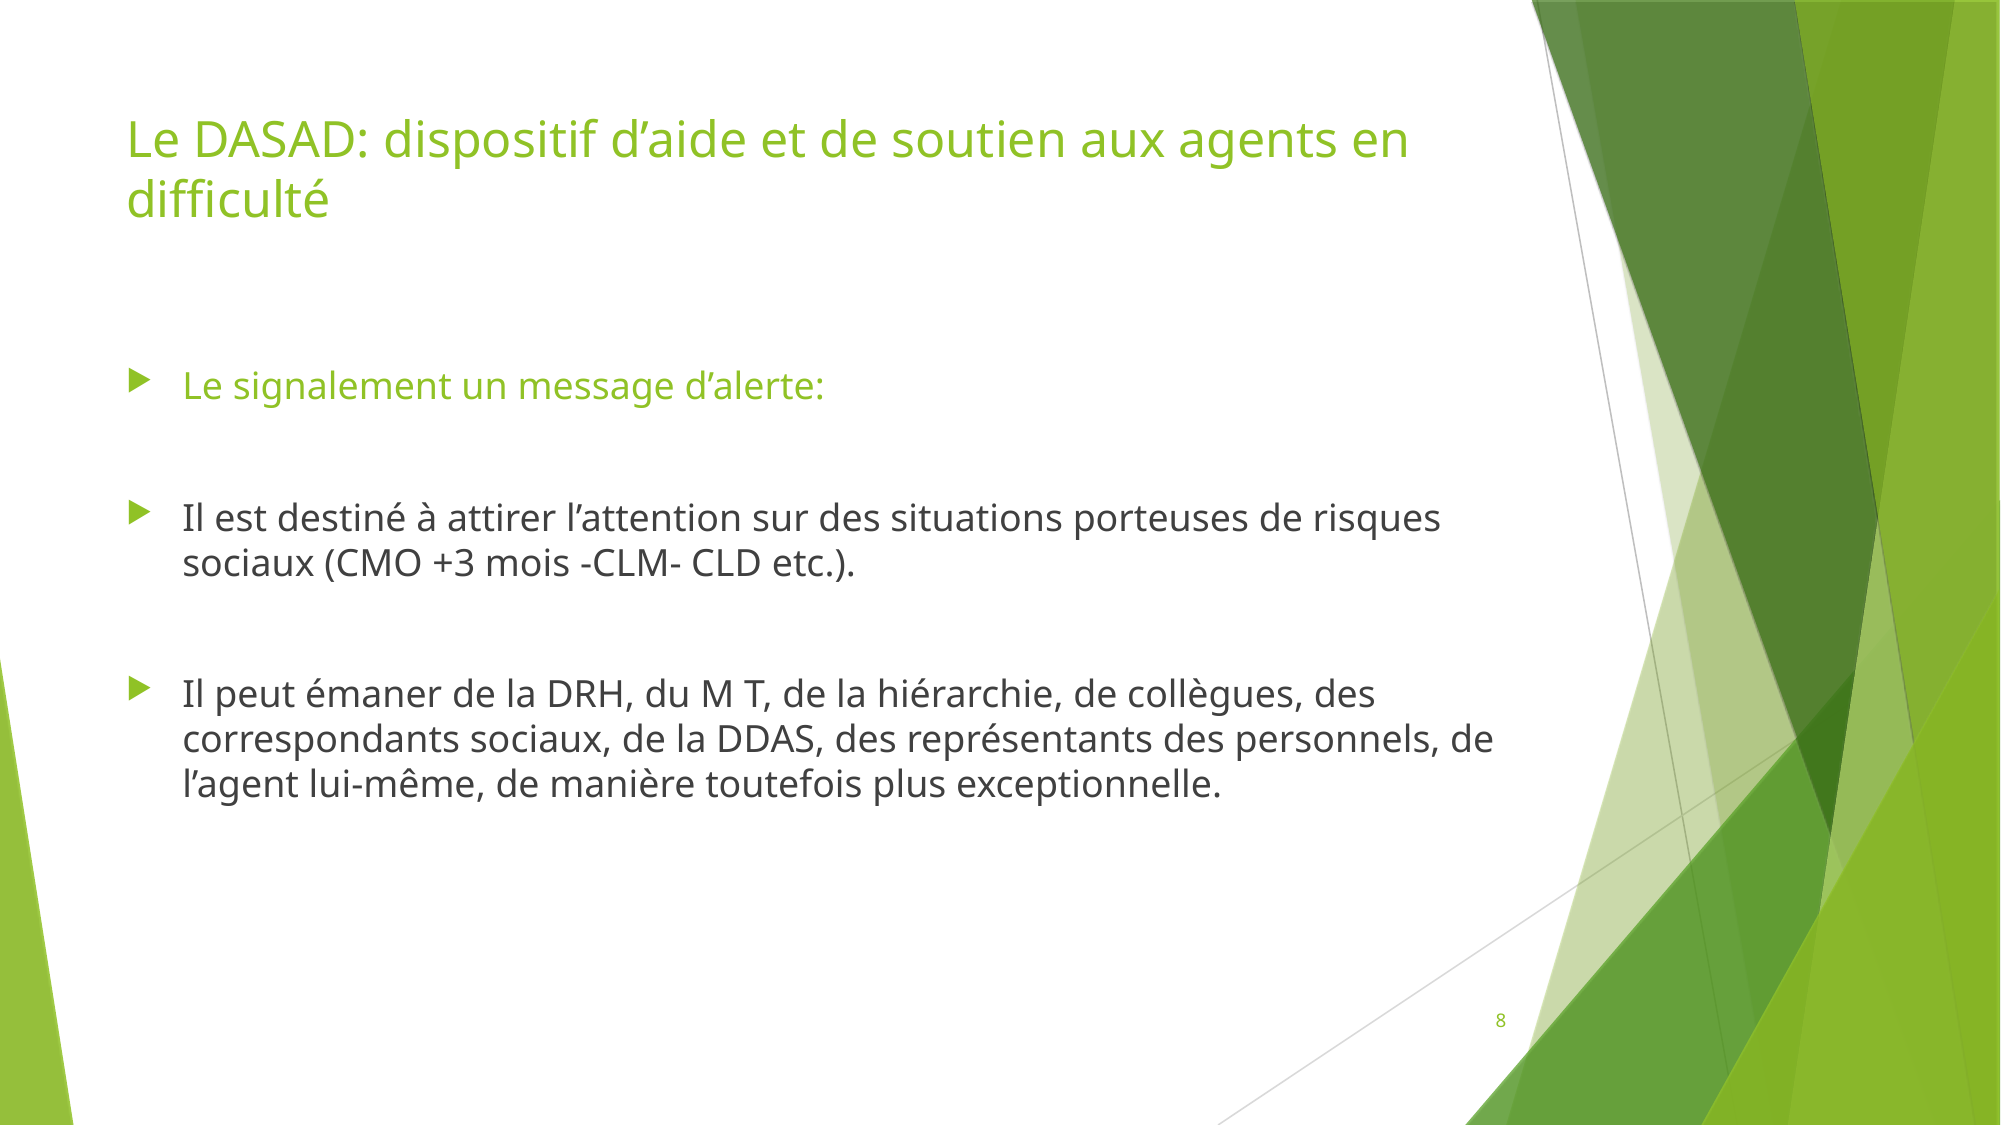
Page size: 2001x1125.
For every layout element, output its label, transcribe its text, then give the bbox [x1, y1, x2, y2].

list Le signalement un message d’alerte: Il est destiné à attirer l’attention sur des situations porteuses de risques sociaux (CMO +3 mois -CLM- CLD etc.). Il peut émaner de la DRH, du M T, de la hiérarchie, de collègues, des correspondants sociaux, de la DDAS, des représentants des personnels, de l’agent lui-même, de manière toutefois plus exceptionnelle. [111, 354, 1522, 992]
title Le DASAD: dispositif d’aide et de soutien aux agents en difficulté [111, 99, 1522, 317]
slide_number <numéro> [1409, 991, 1522, 1051]
